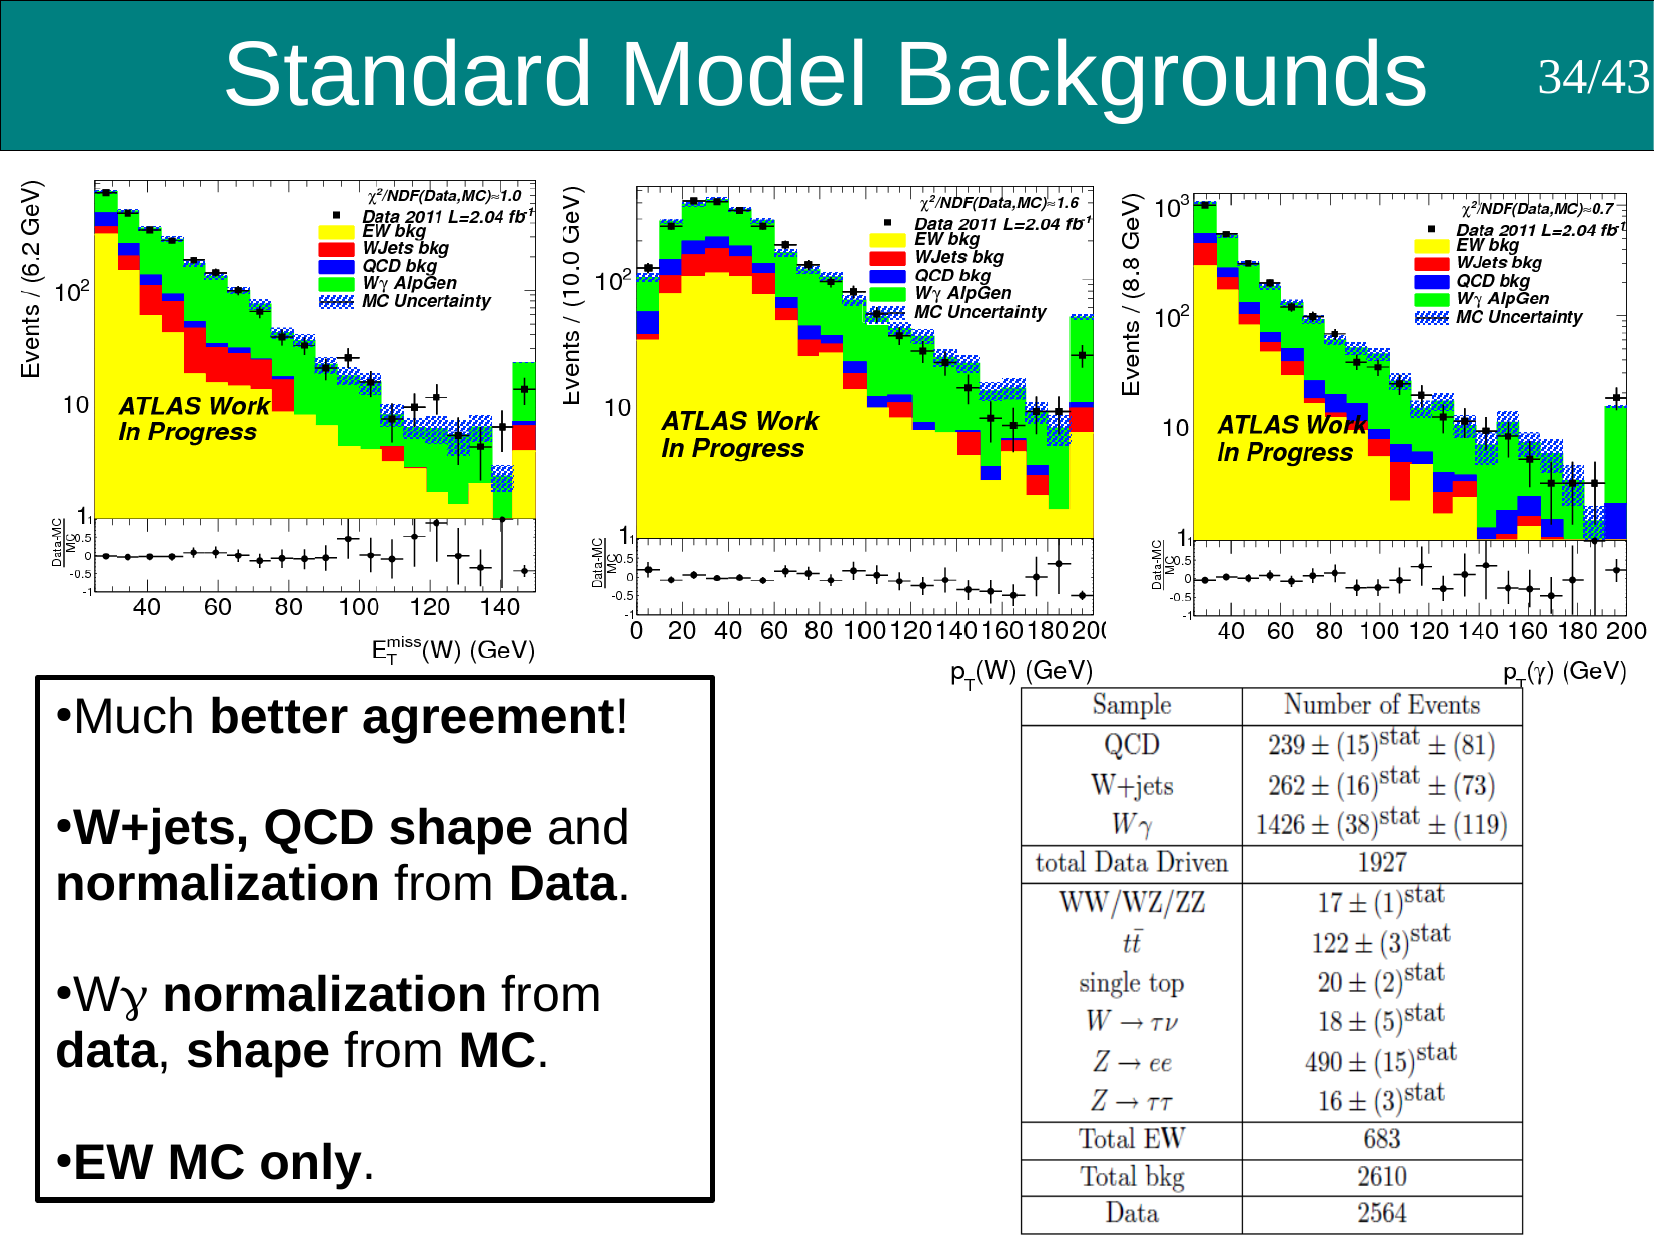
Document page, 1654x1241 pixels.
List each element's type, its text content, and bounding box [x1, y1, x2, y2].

text_box Much better agreement! W+jets, QCD shape and normalization from Data. W normalization from data, shape from MC. EW MC only. [37, 677, 713, 1201]
title Standard Model Backgrounds [82, 22, 1571, 126]
picture [5, 154, 1654, 1240]
